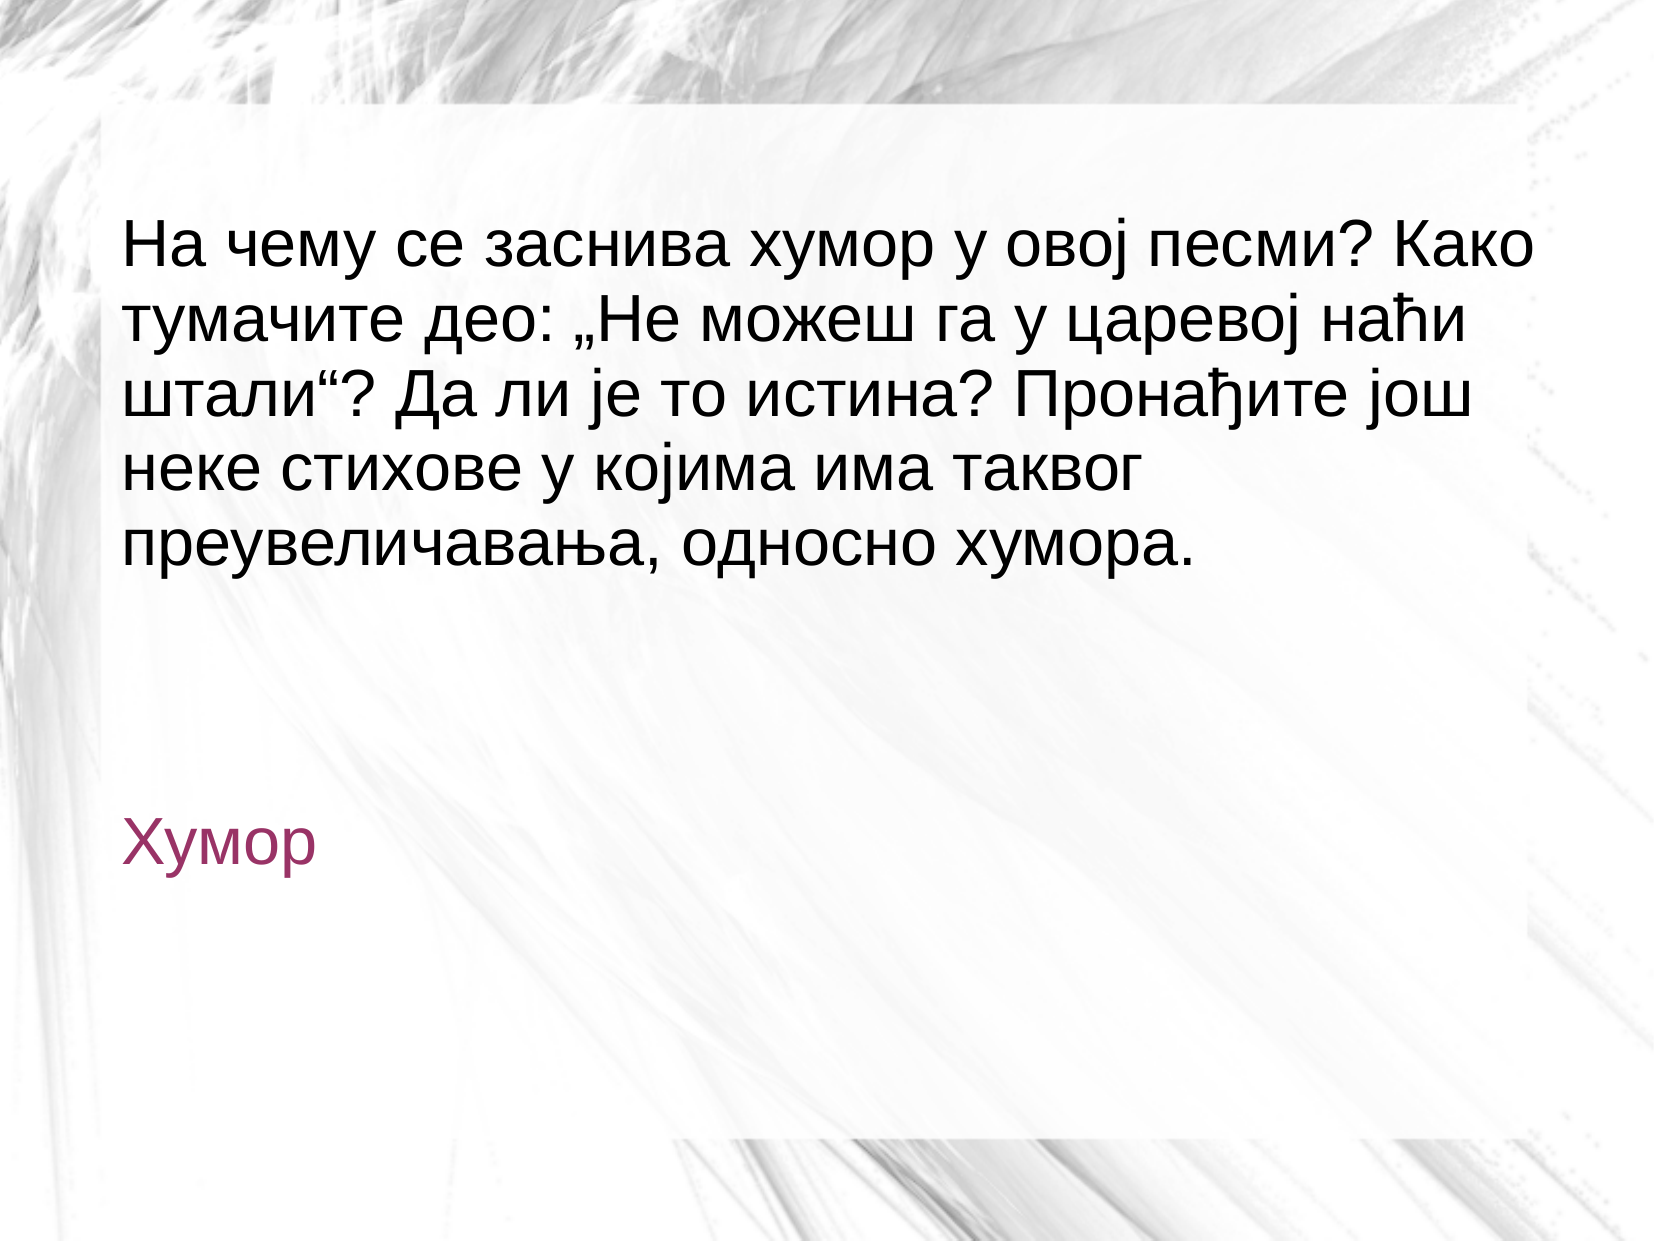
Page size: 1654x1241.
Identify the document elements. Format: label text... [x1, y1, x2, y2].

picture [0, 0, 1654, 1241]
text_box На чему се заснива хумор у овој песми? Како тумачите део: „Не можеш га у царевој наћи штали“? Да ли је то истина? Пронађите још неке стихове у којима има таквог преувеличавања, односно хумора. Хумор [106, 198, 1595, 1034]
